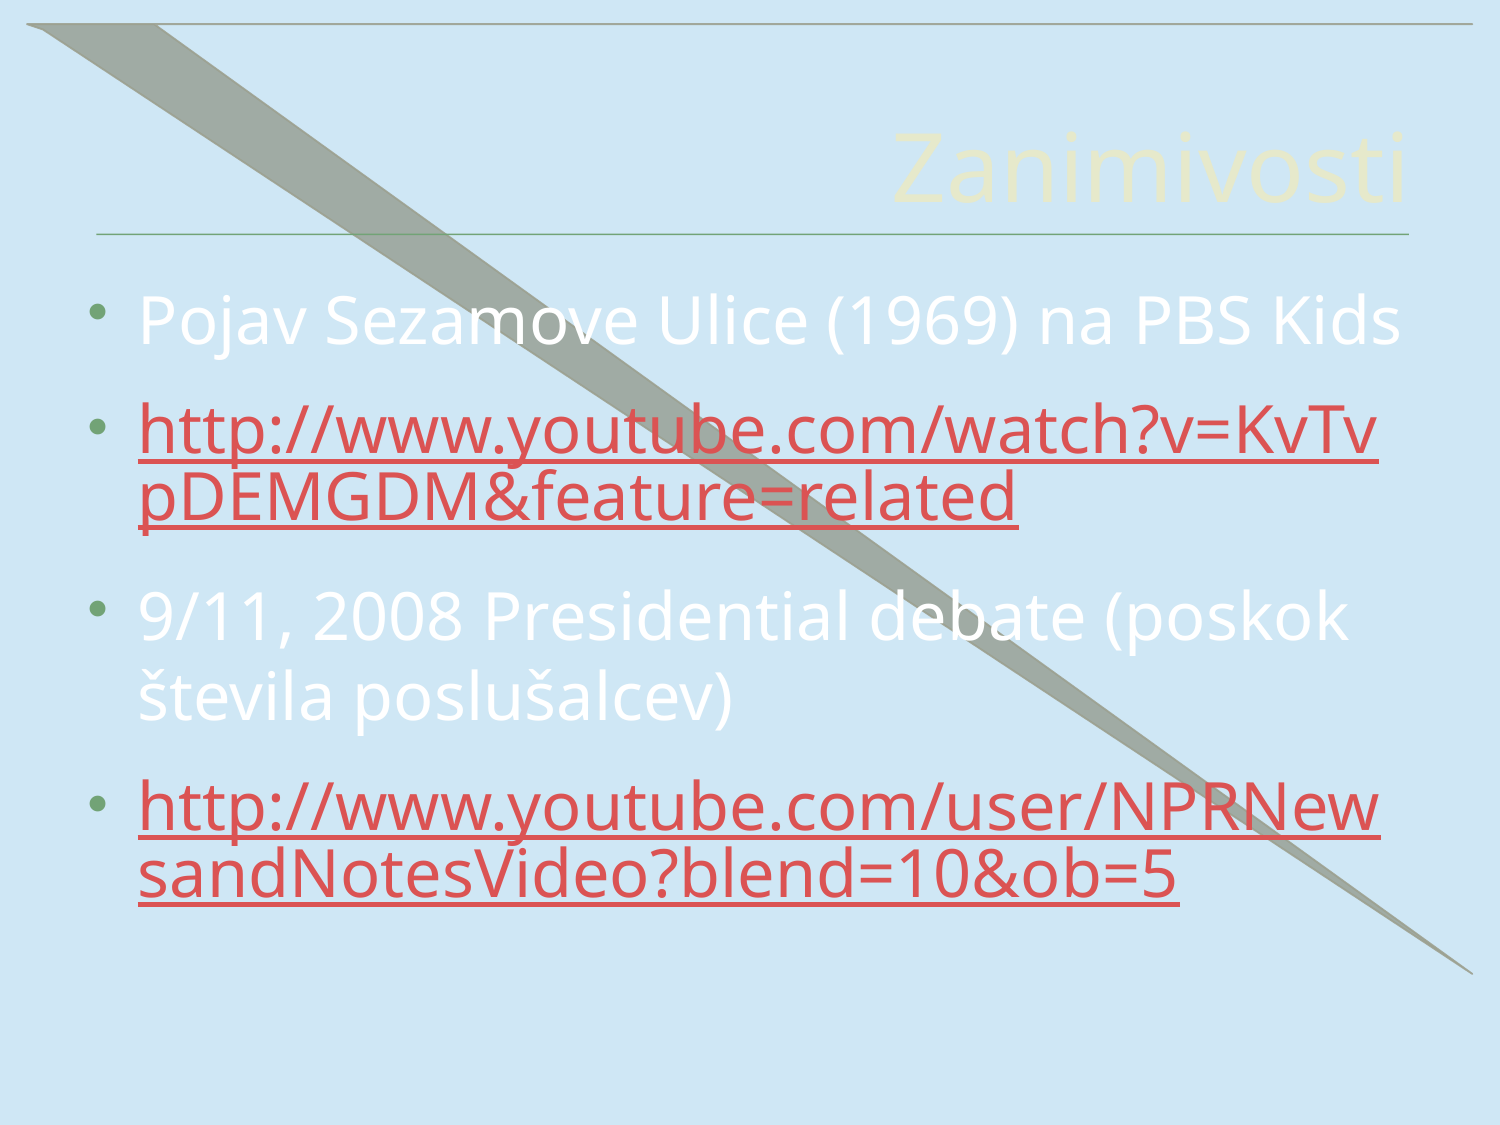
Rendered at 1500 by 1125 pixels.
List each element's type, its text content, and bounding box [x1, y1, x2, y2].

list Pojav Sezamove Ulice (1969) na PBS Kids http://www.youtube.com/watch?v=KvTvpDEMGDM&feature=related 9/11, 2008 Presidential debate (poskok števila poslušalcev) http://www.youtube.com/user/NPRNewsandNotesVideo?blend=10&ob=5 [75, 270, 1425, 1013]
title Zanimivosti [75, 41, 1425, 230]
